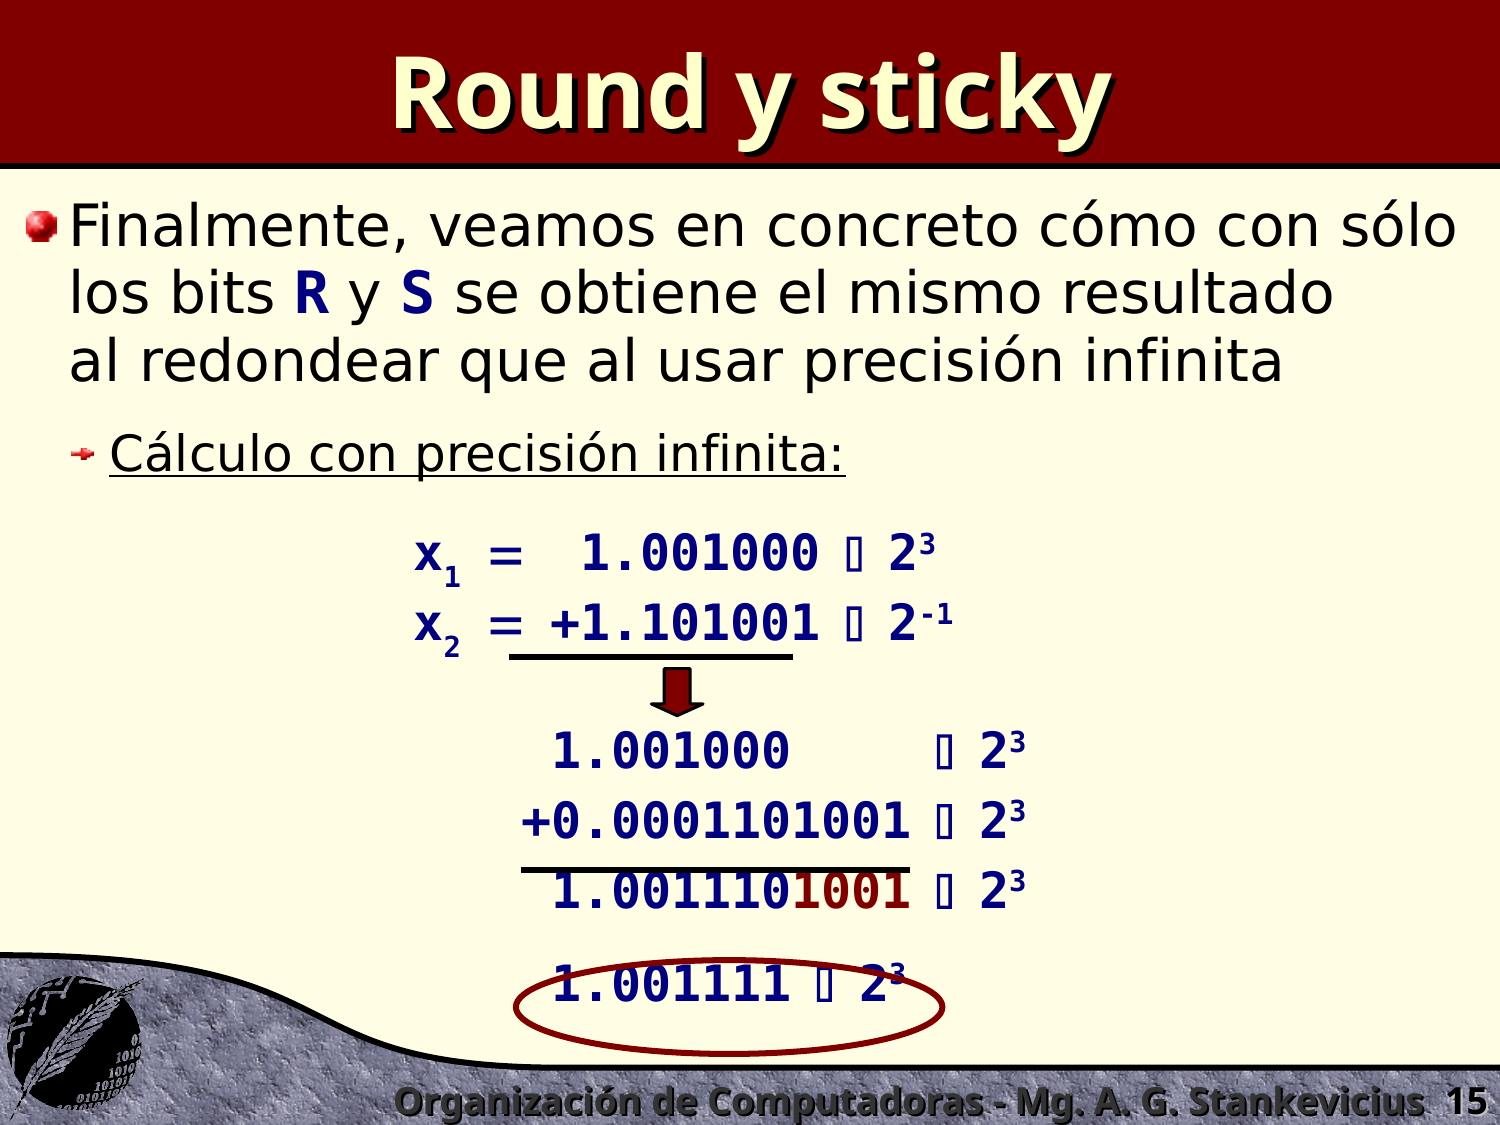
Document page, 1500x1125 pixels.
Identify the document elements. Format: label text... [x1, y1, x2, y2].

picture [1058, 1100, 1065, 1110]
title Round y sticky [15, 5, 1485, 160]
picture [0, 959, 1500, 1125]
text_box [651, 668, 704, 716]
picture [802, 1100, 806, 1110]
text_box x1 = 1.001000  23 x2 = +1.101001  2-1 1.001000  23 +0.0001101001  23 1.0011101001  23 1.001111  23 [398, 517, 1094, 1058]
picture [448, 1100, 455, 1110]
list Finalmente, veamos en concreto cómo con sólo los bits R y S se obtiene el mismo resultado al redondear que al usar precisión infinita Cálculo con precisión infinita: [11, 192, 1486, 935]
